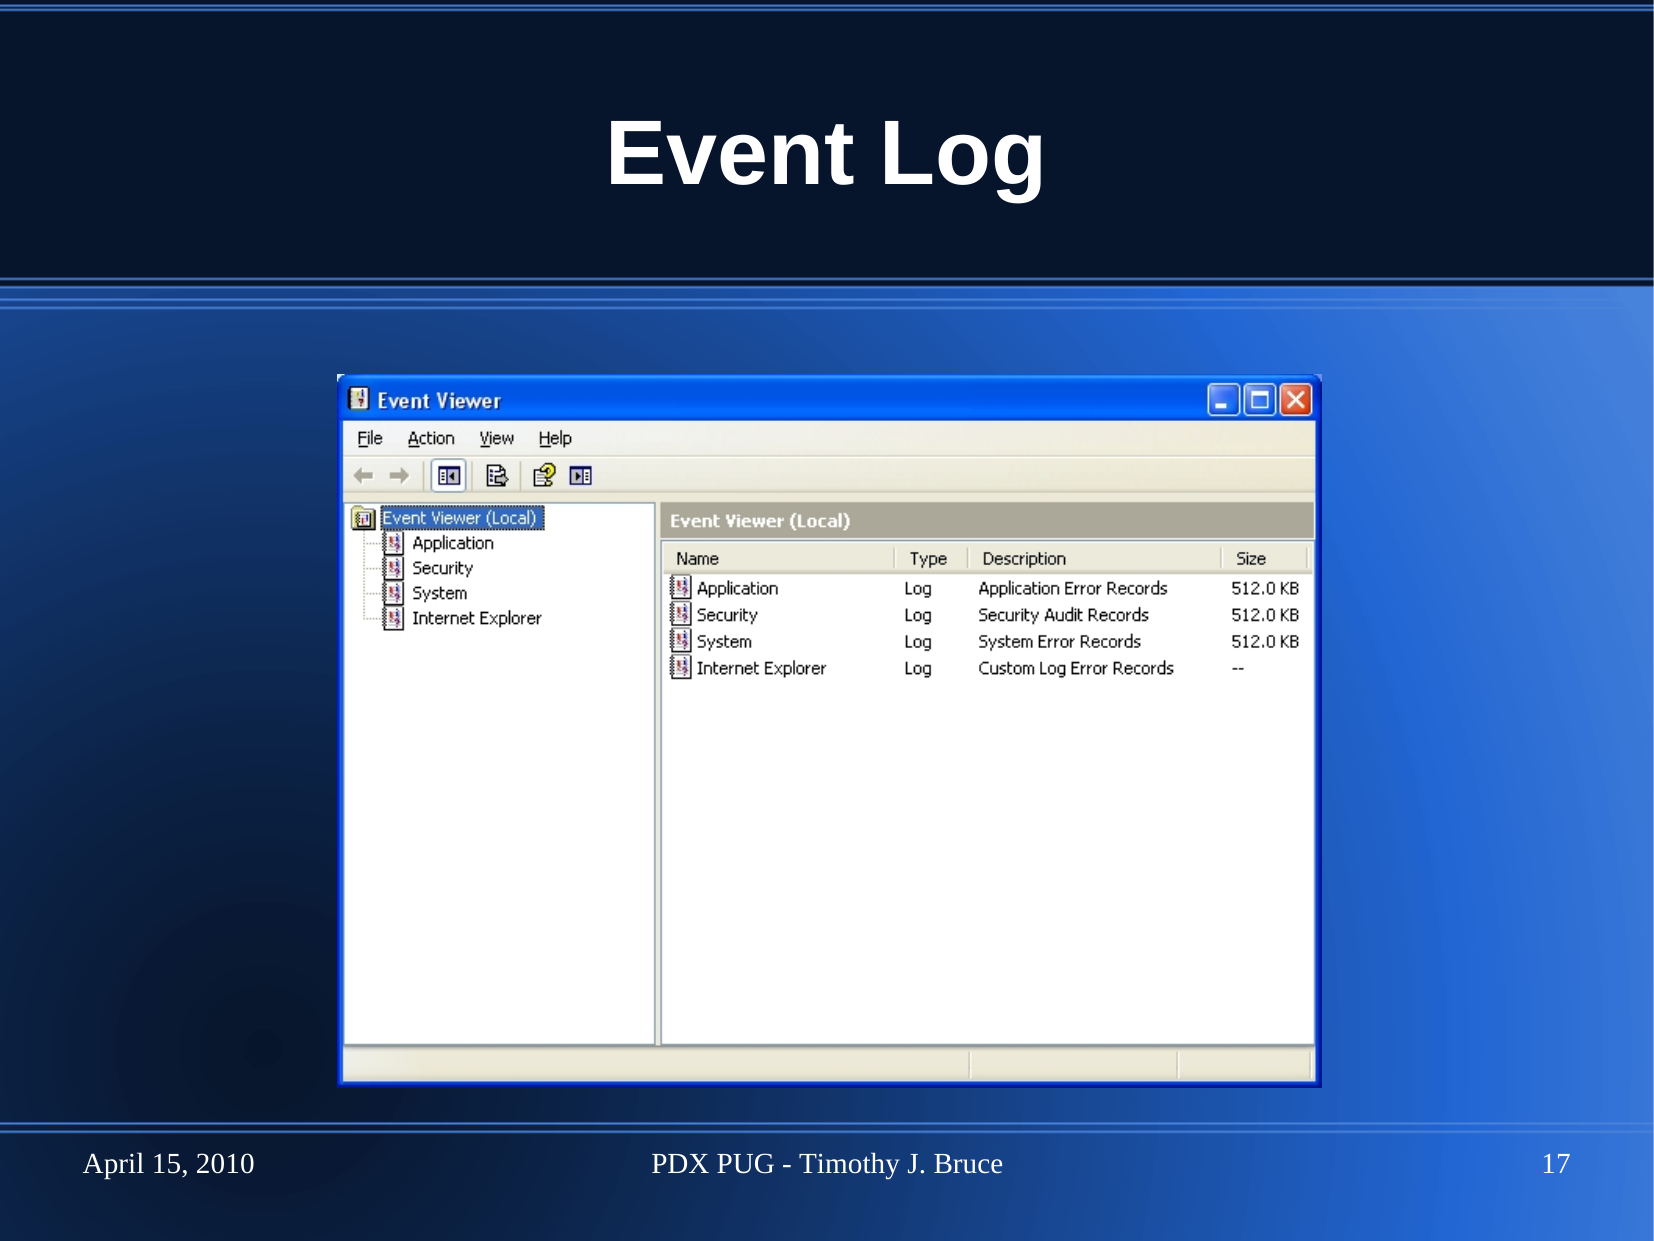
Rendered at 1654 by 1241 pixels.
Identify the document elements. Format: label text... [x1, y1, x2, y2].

title Event Log [82, 49, 1571, 257]
picture [0, 0, 1654, 1241]
